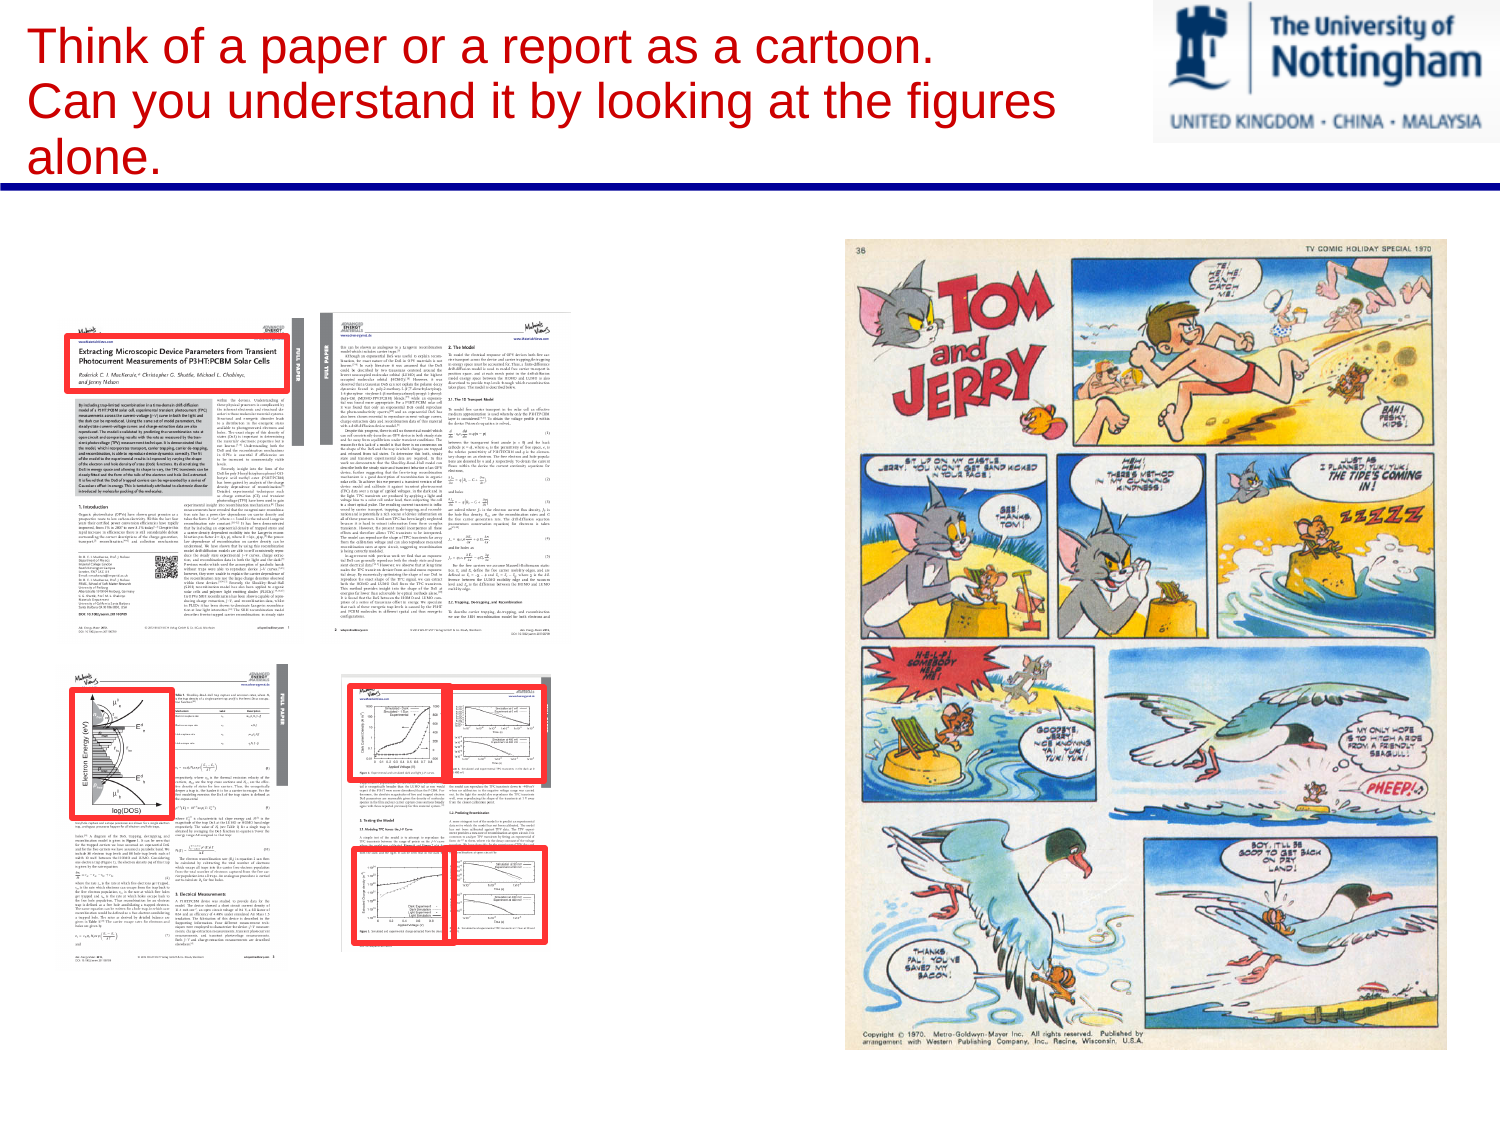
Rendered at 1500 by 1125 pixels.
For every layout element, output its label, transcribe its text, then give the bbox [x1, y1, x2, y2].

picture [1153, 0, 1500, 143]
picture [57, 318, 304, 644]
text_box Think of a paper or a report as a cartoon. Can you understand it by looking at the figures alone. [11, 10, 1161, 221]
picture [341, 674, 551, 952]
picture [55, 664, 288, 971]
picture [845, 239, 1447, 1051]
picture [320, 312, 571, 644]
